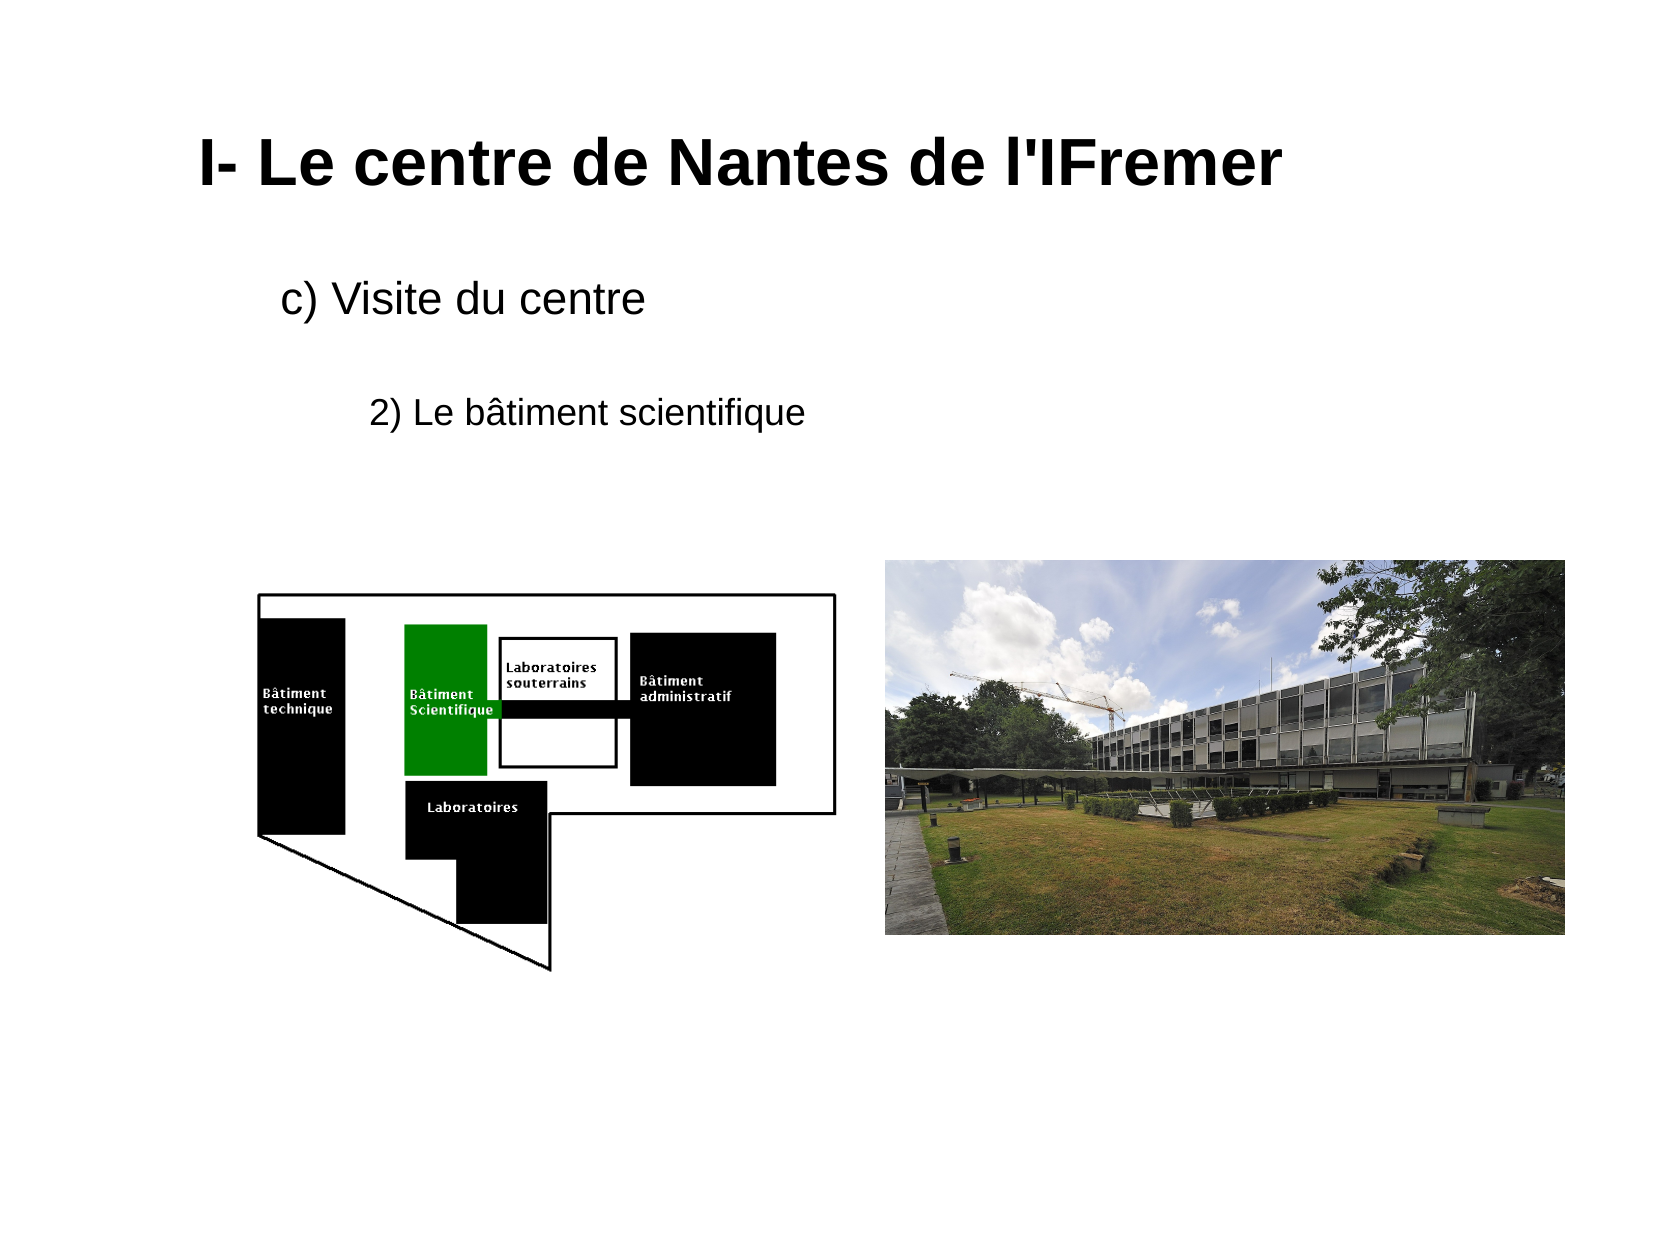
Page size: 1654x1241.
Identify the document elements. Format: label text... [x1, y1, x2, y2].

picture [159, 497, 1565, 1182]
text_box 2) Le bâtiment scientifique [354, 383, 1034, 441]
text_box c) Visite du centre [265, 265, 975, 332]
text_box I- Le centre de Nantes de l'IFremer [183, 117, 1300, 207]
